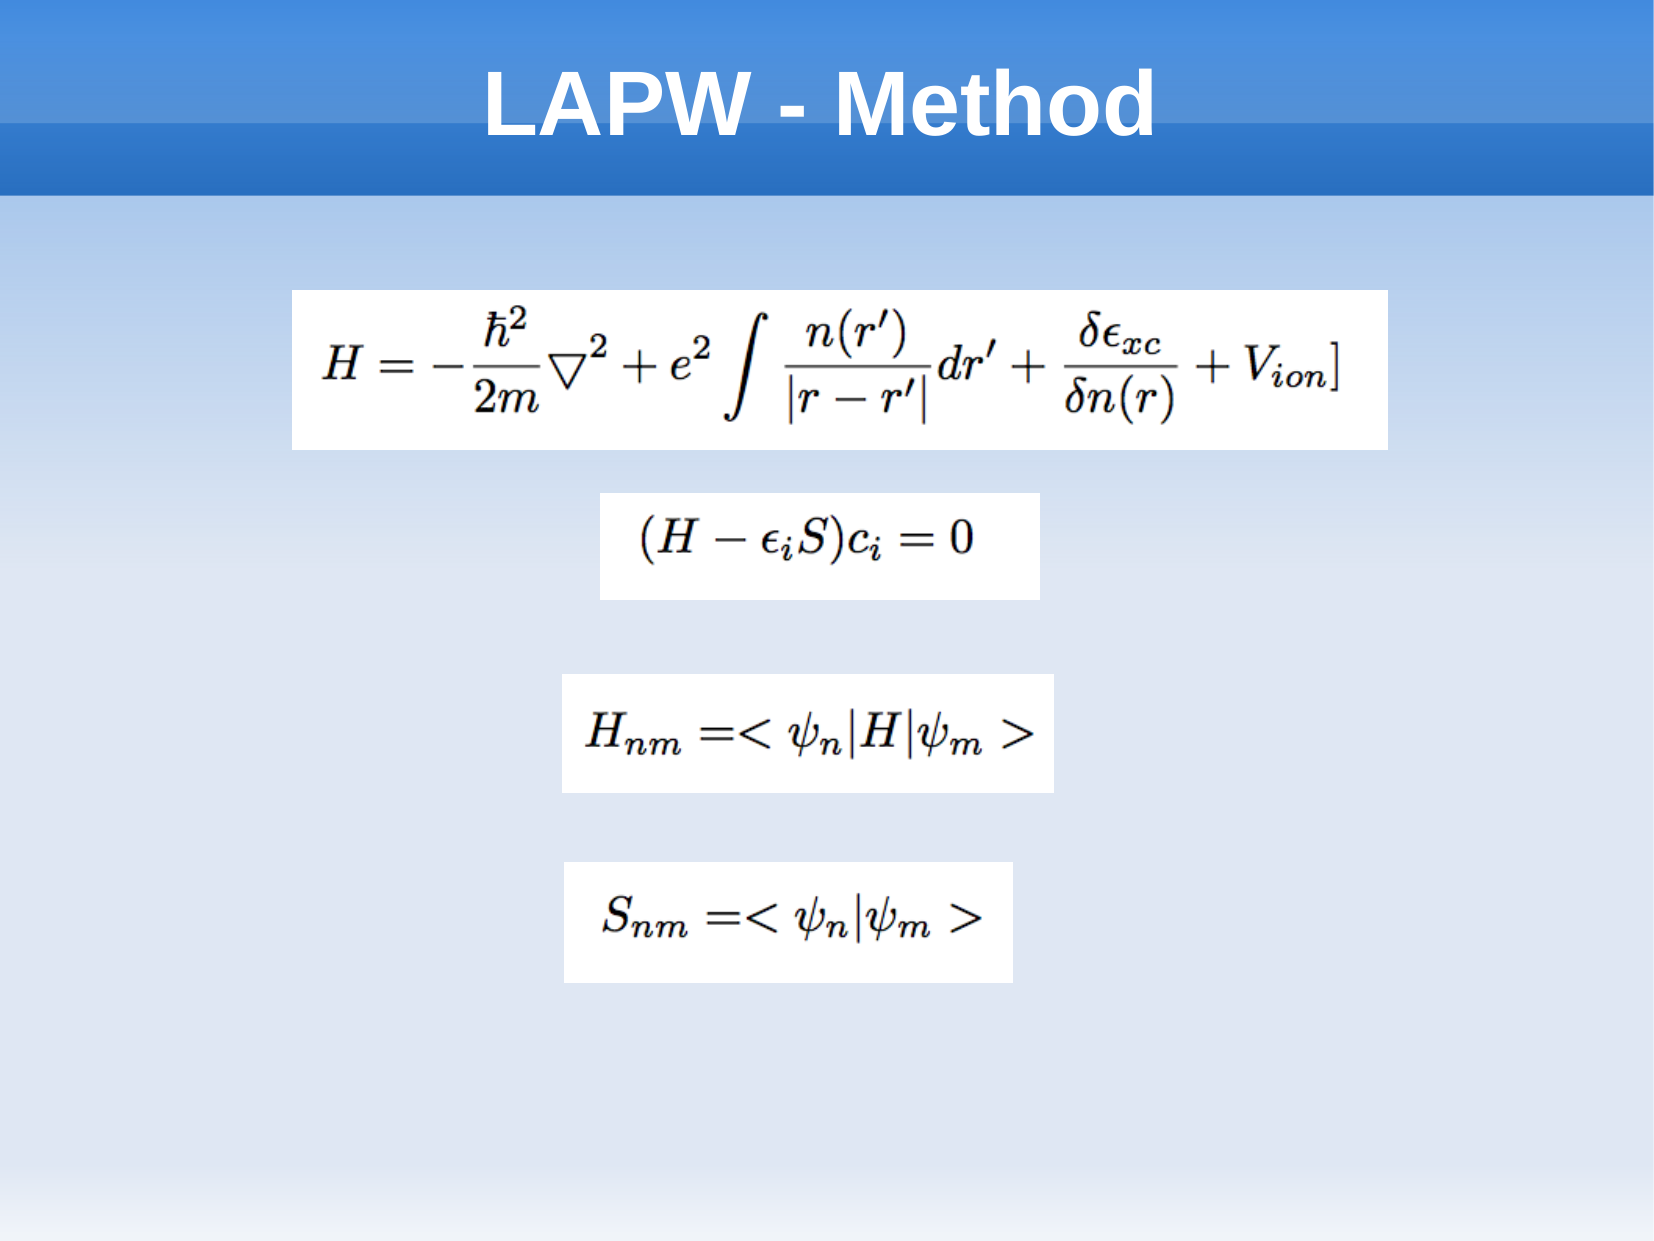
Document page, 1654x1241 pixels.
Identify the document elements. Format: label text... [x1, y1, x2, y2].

title LAPW - Method [76, 7, 1565, 200]
picture [0, 0, 1654, 1241]
